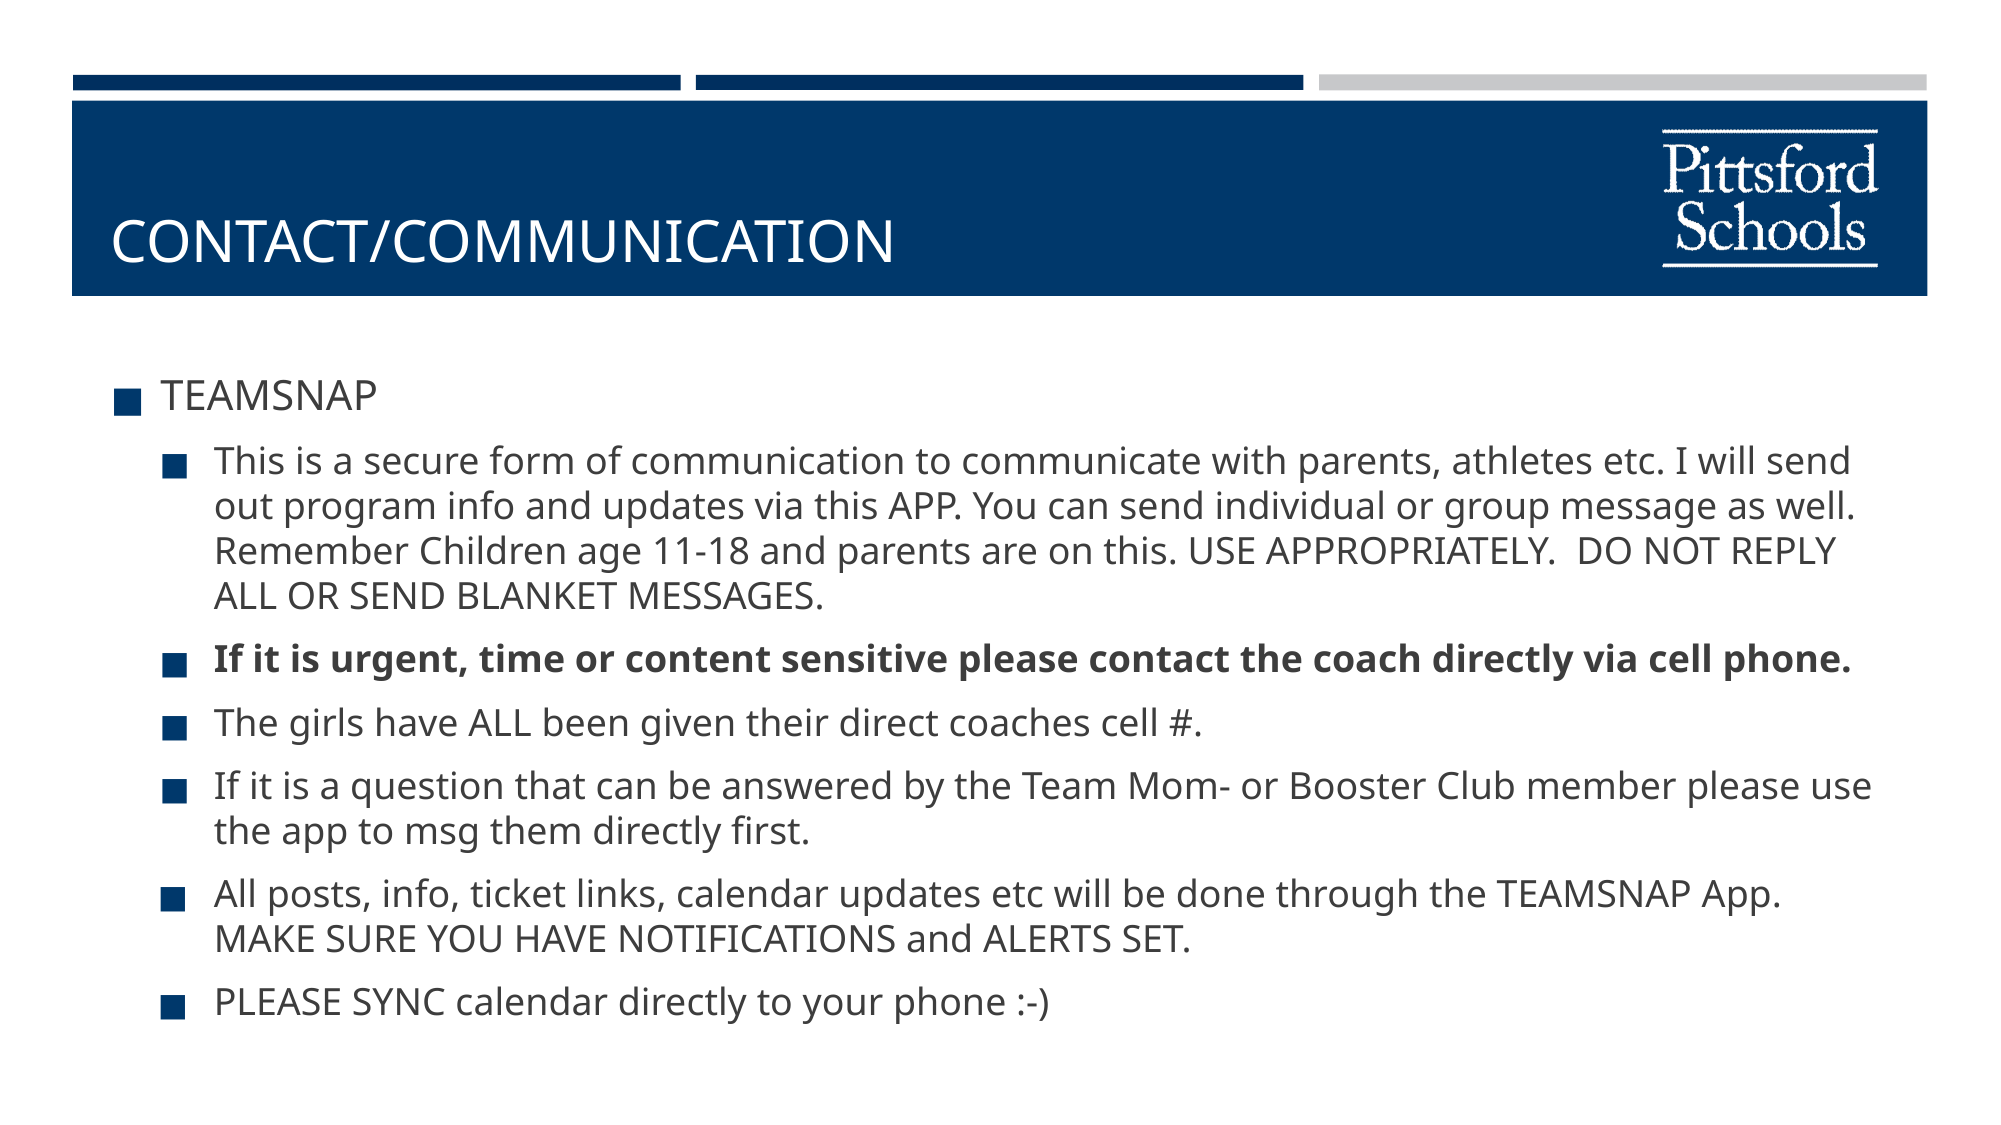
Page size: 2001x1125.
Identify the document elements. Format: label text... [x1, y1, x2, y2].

title CONTACT/COMMUNICATION [95, 115, 1905, 282]
list TEAMSNAP This is a secure form of communication to communicate with parents, athletes etc. I will send out program info and updates via this APP. You can send individual or group message as well. Remember Children age 11-18 and parents are on this. USE APPROPRIATELY. DO NOT REPLY ALL OR SEND BLANKET MESSAGES. If it is urgent, time or content sensitive please contact the coach directly via cell phone. The girls have ALL been given their direct coaches cell #. If it is a question that can be answered by the Team Mom- or Booster Club member please use the app to msg them directly first. All posts, info, ticket links, calendar updates etc will be done through the TEAMSNAP App. MAKE SURE YOU HAVE NOTIFICATIONS and ALERTS SET. PLEASE SYNC calendar directly to your phone :-) [95, 306, 1905, 1086]
picture [1625, 94, 1916, 303]
